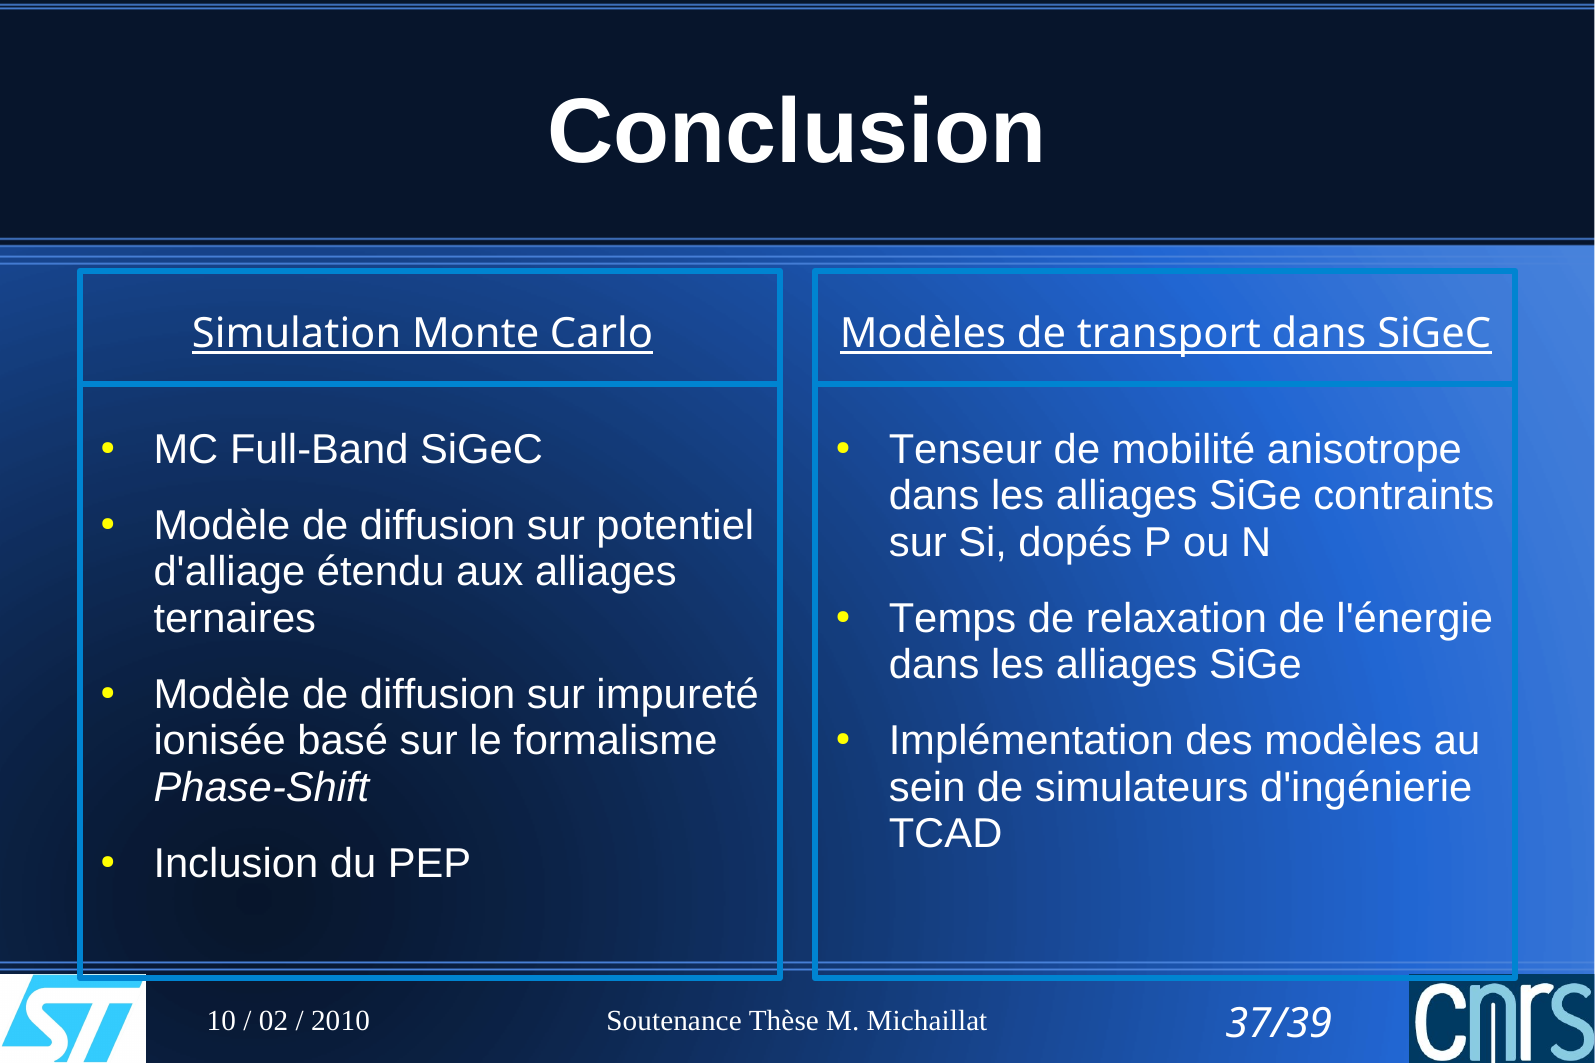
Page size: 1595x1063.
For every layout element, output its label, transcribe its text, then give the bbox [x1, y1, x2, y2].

title Conclusion [79, 42, 1515, 220]
list MC Full-Band SiGeC Modèle de diffusion sur potentiel d'alliage étendu aux alliages ternaires Modèle de diffusion sur impureté ionisée basé sur le formalisme Phase-Shift Inclusion du PEP [79, 270, 780, 381]
list Tenseur de mobilité anisotrope dans les alliages SiGe contraints sur Si, dopés P ou N Temps de relaxation de l'énergie dans les alliages SiGe Implémentation des modèles au sein de simulateurs d'ingénierie TCAD [814, 270, 1516, 979]
text_box Simulation Monte Carlo [177, 295, 674, 365]
text_box Modèles de transport dans SiGeC [826, 295, 1505, 365]
list MC Full-Band SiGeC Modèle de diffusion sur potentiel d'alliage étendu aux alliages ternaires Modèle de diffusion sur impureté ionisée basé sur le formalisme Phase-Shift Inclusion du PEP [79, 382, 780, 979]
picture [0, 0, 1595, 1063]
